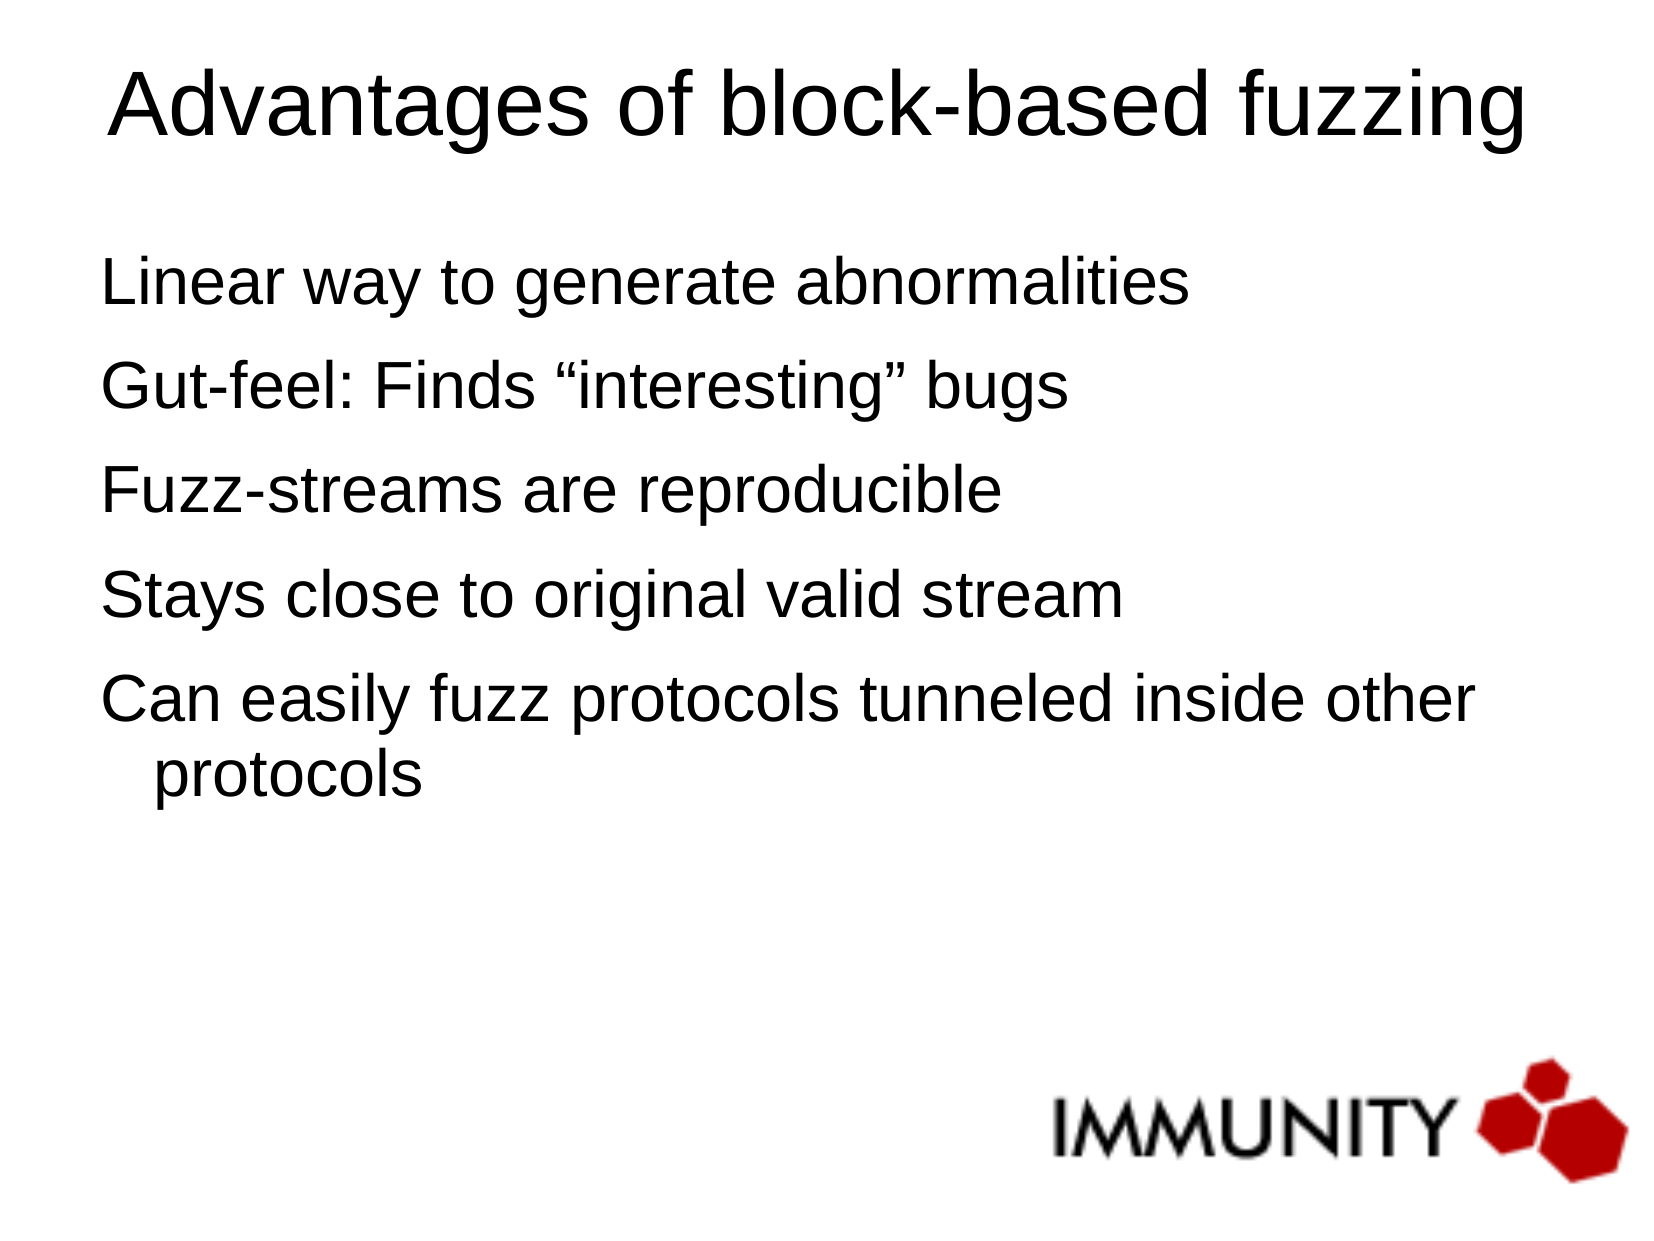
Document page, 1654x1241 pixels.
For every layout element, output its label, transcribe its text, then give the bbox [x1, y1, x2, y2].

picture [1006, 1017, 1654, 1241]
list Linear way to generate abnormalities Gut-feel: Finds “interesting” bugs Fuzz-streams are reproducible Stays close to original valid stream Can easily fuzz protocols tunneled inside other protocols [82, 243, 1571, 1109]
title Advantages of block-based fuzzing [75, 0, 1564, 208]
